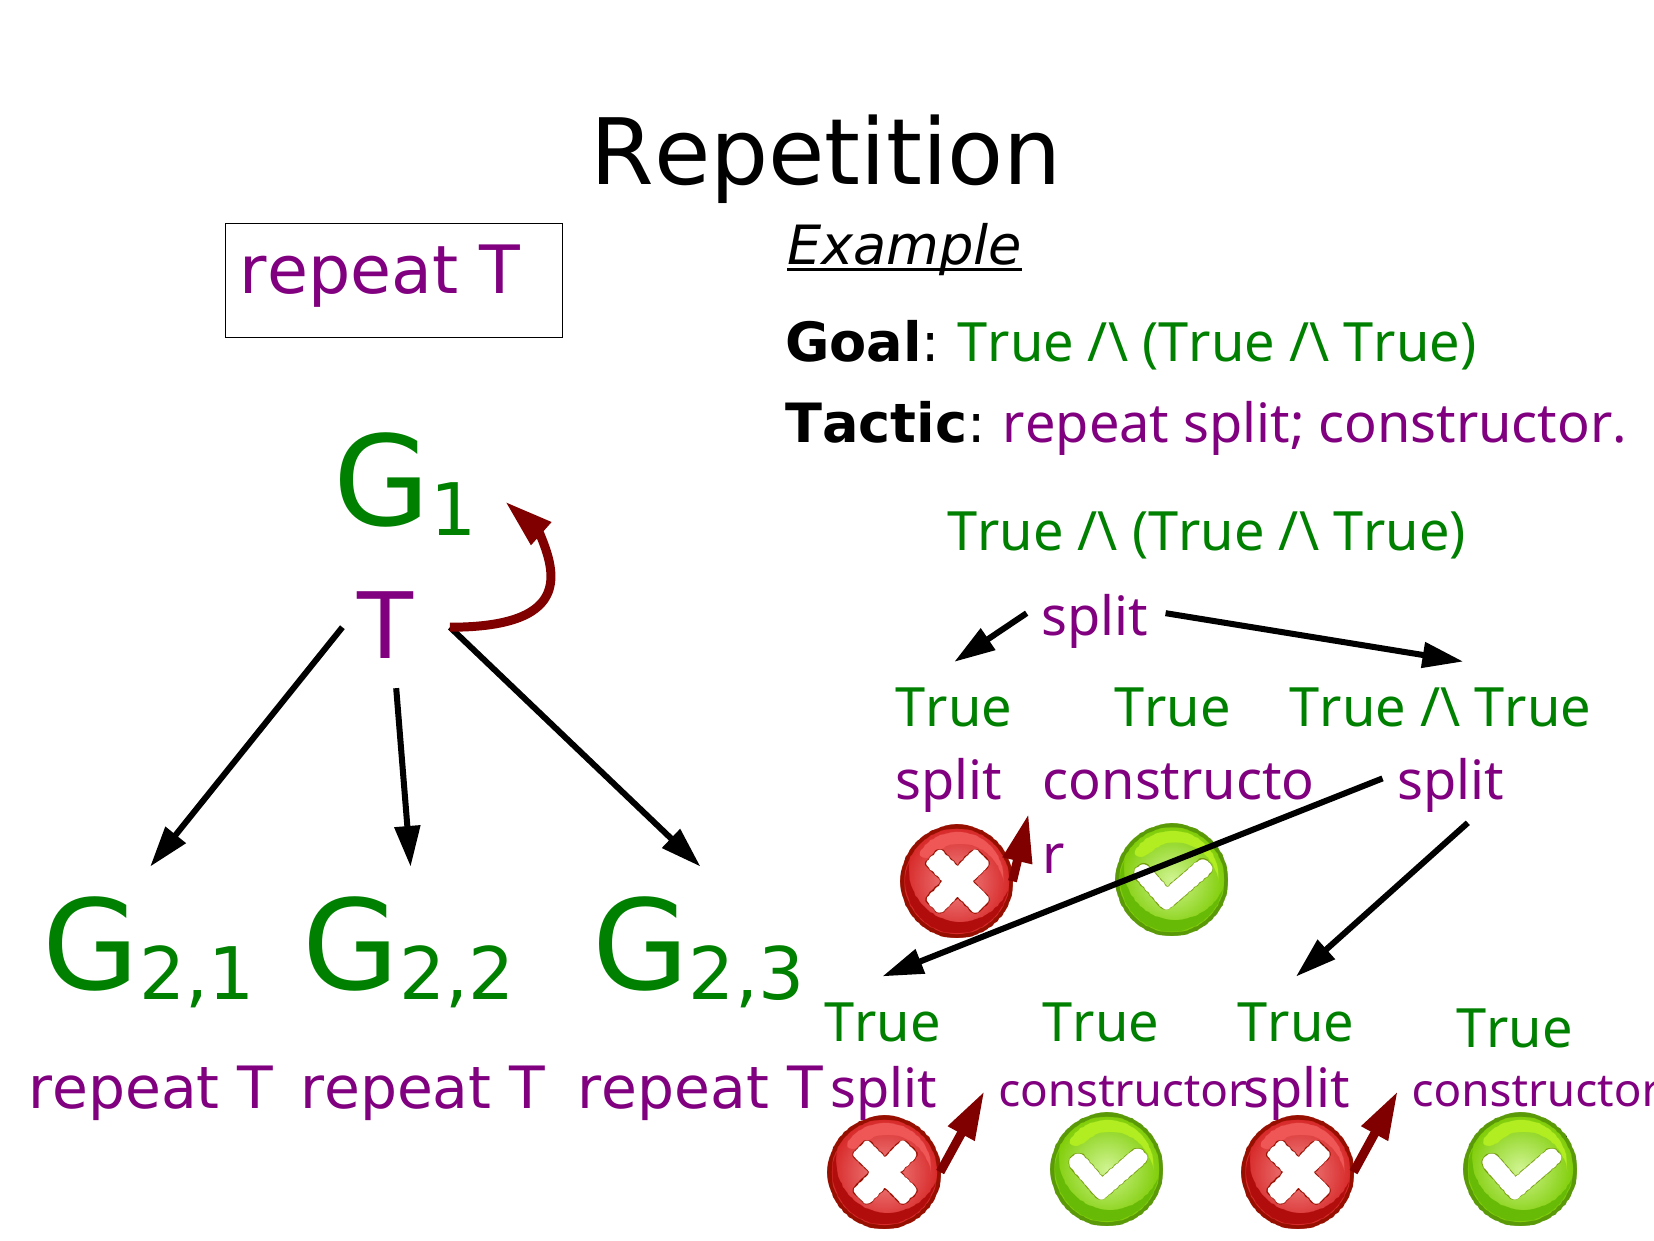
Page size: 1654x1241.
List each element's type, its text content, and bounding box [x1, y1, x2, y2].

text_box repeat T [285, 1047, 563, 1199]
picture [900, 824, 1013, 938]
text_box G2,3 [577, 866, 823, 1047]
text_box split [880, 733, 1046, 820]
text_box True [809, 976, 957, 1062]
text_box constructor [983, 1050, 1284, 1136]
picture [1115, 844, 1228, 936]
text_box True [1441, 982, 1589, 1050]
text_box G1 [318, 402, 507, 603]
picture [991, 929, 1013, 938]
text_box True [881, 661, 1029, 733]
text_box True /\ True [1275, 661, 1651, 747]
title Repetition [82, 49, 1571, 257]
text_box True /\ (True /\ True) [932, 485, 1538, 571]
text_box constructor [1396, 1050, 1654, 1136]
picture [1241, 1115, 1354, 1229]
text_box Tactic: repeat split; constructor. [770, 377, 1651, 463]
text_box G2,2 [288, 866, 534, 1047]
text_box split [1228, 1041, 1368, 1128]
text_box True [1222, 976, 1371, 1062]
text_box True [1099, 661, 1248, 747]
text_box split [1382, 733, 1554, 820]
text_box constructor [1028, 734, 1351, 820]
picture [827, 1128, 941, 1229]
text_box Goal: True /\ (True /\ True) [770, 296, 1534, 377]
text_box constructor [1289, 795, 1351, 820]
text_box True [1027, 976, 1176, 1050]
text_box repeat T [225, 223, 563, 338]
picture [1050, 1112, 1163, 1226]
text_box repeat T [563, 1047, 827, 1199]
text_box Example [772, 206, 1185, 285]
text_box split [1026, 570, 1166, 656]
text_box G2,1 [28, 866, 274, 1047]
text_box split [815, 1041, 955, 1128]
picture [1463, 1112, 1577, 1226]
text_box T [342, 566, 451, 689]
picture [1115, 823, 1228, 880]
text_box repeat T [13, 1047, 285, 1199]
